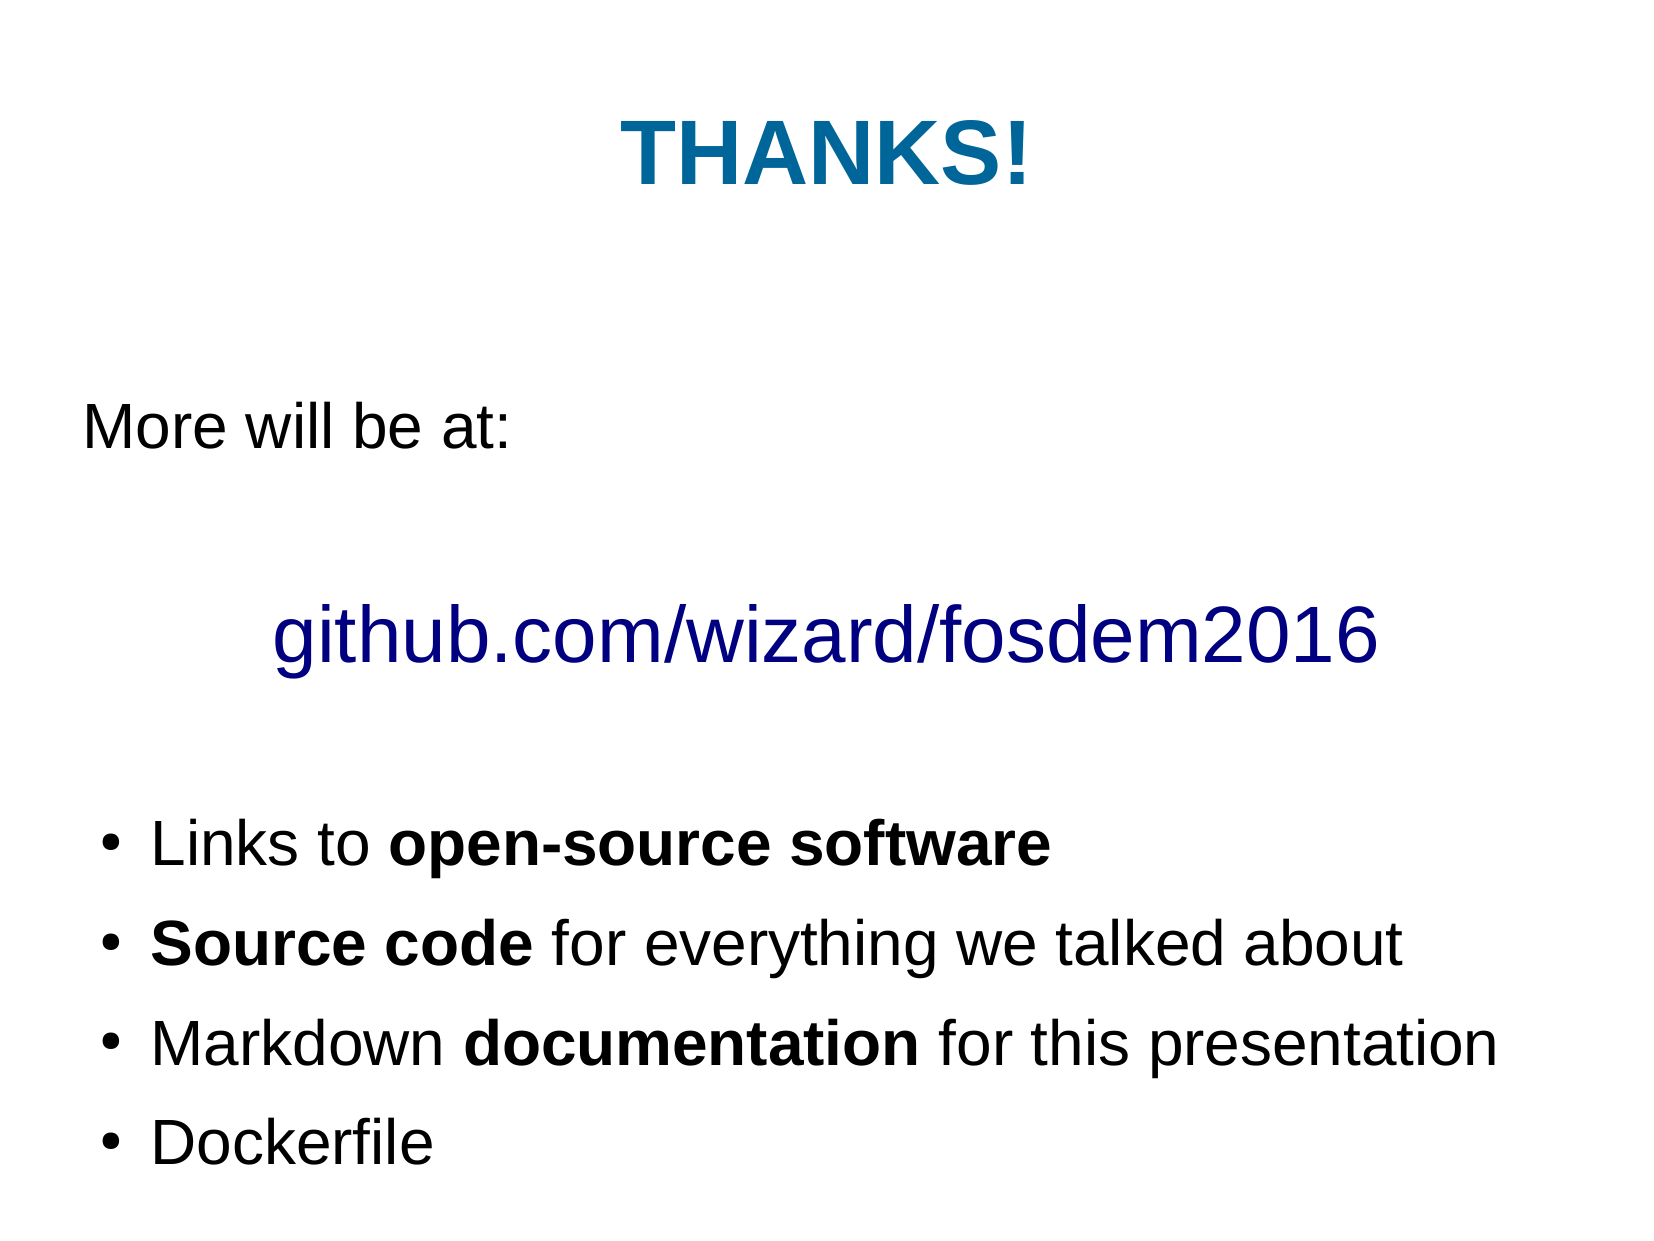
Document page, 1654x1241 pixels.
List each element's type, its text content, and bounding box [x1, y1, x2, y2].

title THANKS! [82, 49, 1571, 257]
list More will be at: github.com/wizard/fosdem2016 Links to open-source software Source code for everything we talked about Markdown documentation for this presentation Dockerfile [82, 290, 1571, 1186]
